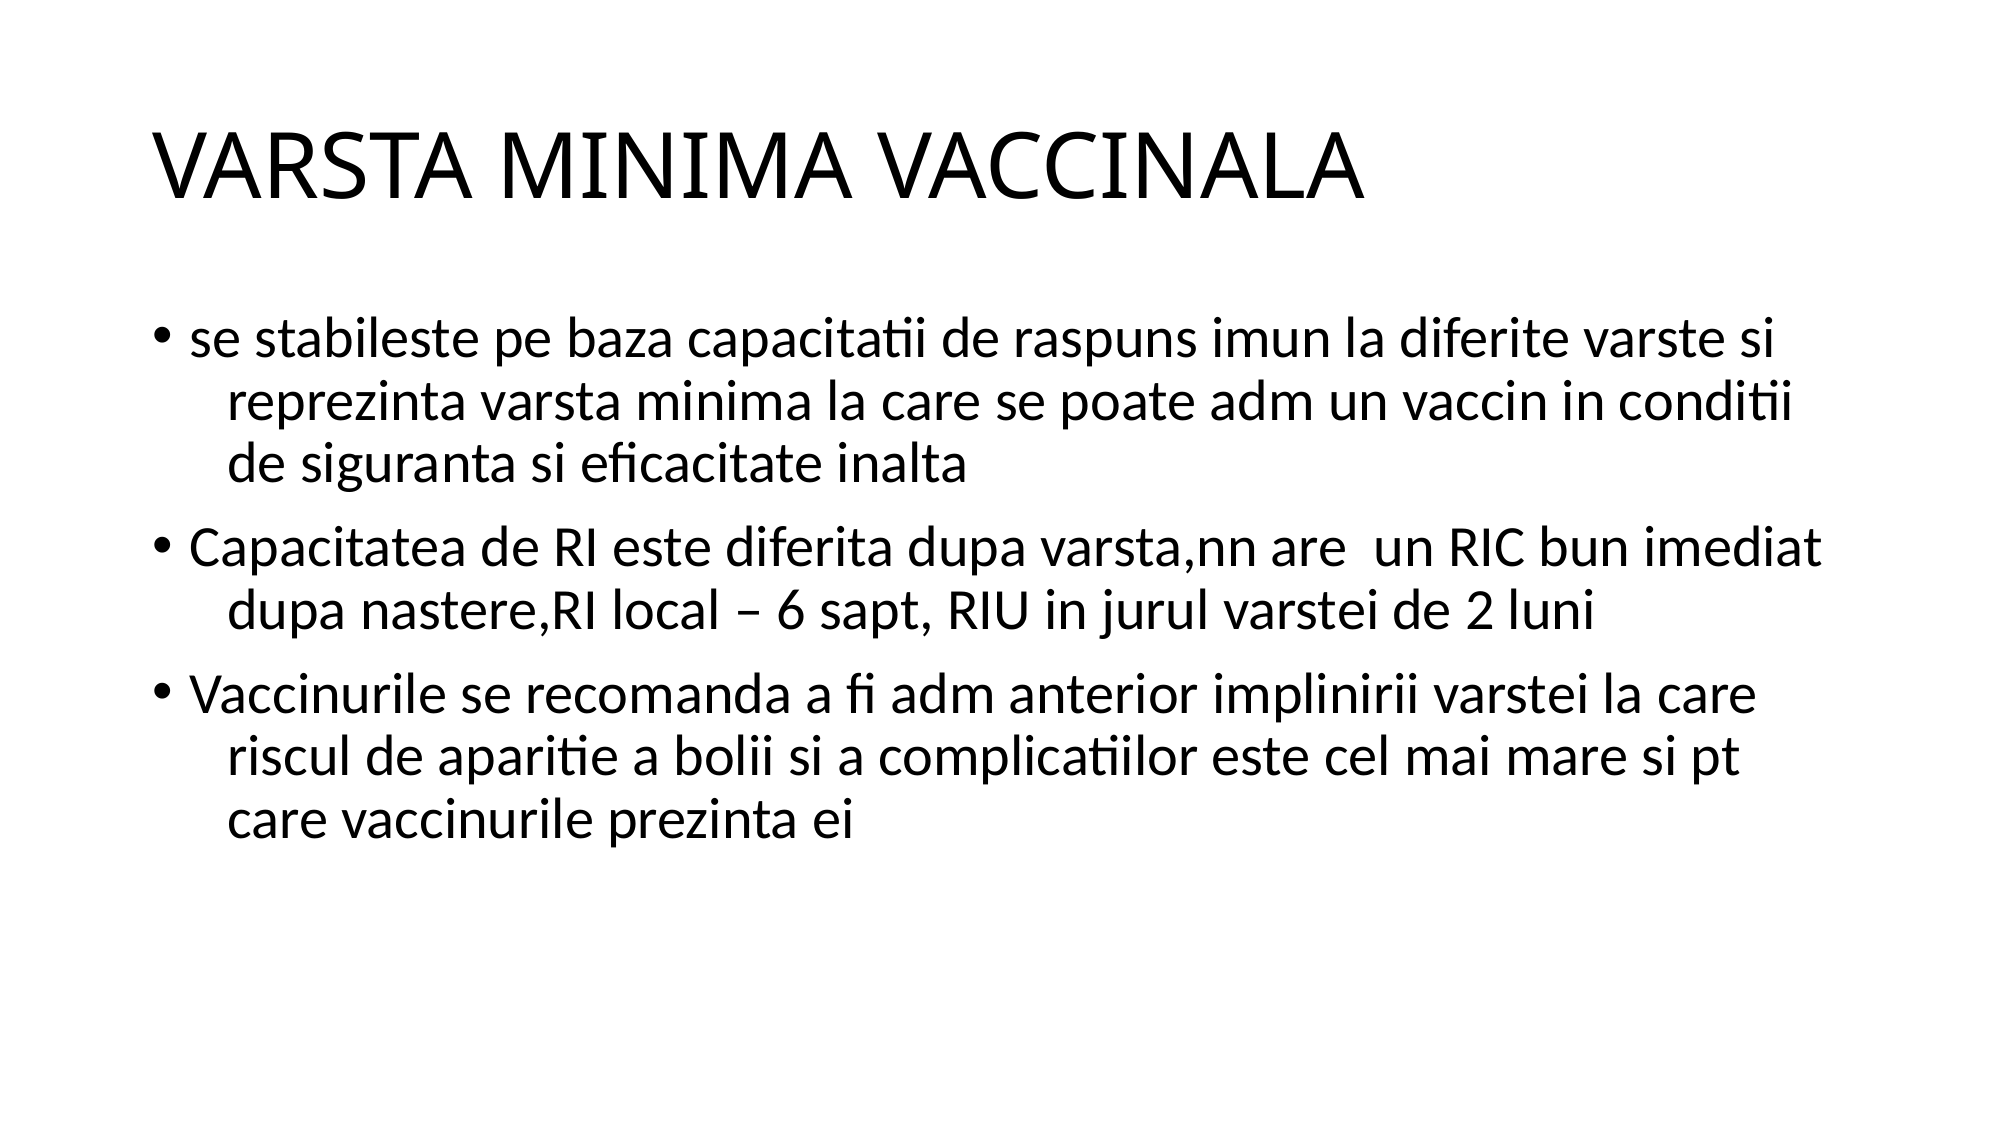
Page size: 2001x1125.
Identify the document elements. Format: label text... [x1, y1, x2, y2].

list se stabileste pe baza capacitatii de raspuns imun la diferite varste si reprezinta varsta minima la care se poate adm un vaccin in conditii de siguranta si eficacitate inalta Capacitatea de RI este diferita dupa varsta,nn are un RIC bun imediat dupa nastere,RI local – 6 sapt, RIU in jurul varstei de 2 luni Vaccinurile se recomanda a fi adm anterior implinirii varstei la care riscul de aparitie a bolii si a complicatiilor este cel mai mare si pt care vaccinurile prezinta ei [137, 299, 1863, 1014]
title VARSTA MINIMA VACCINALA [137, 59, 1863, 278]
